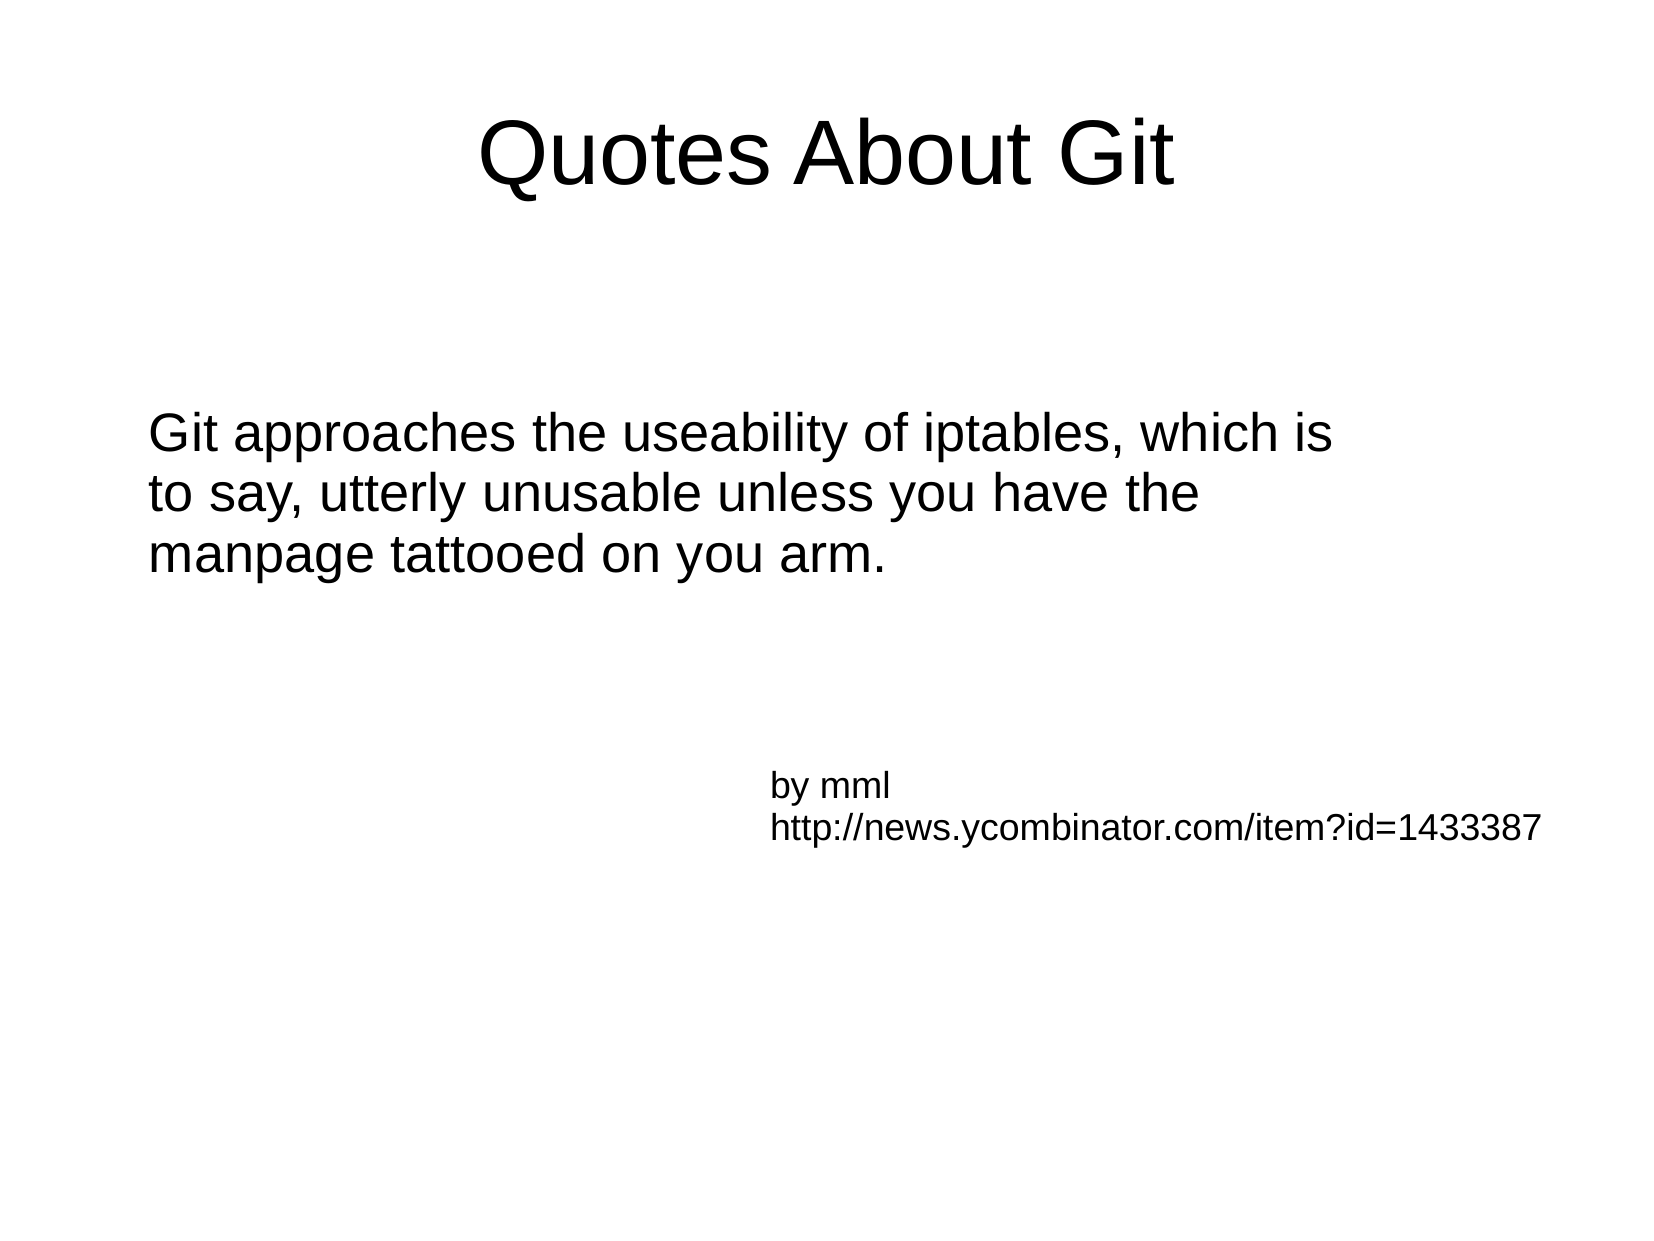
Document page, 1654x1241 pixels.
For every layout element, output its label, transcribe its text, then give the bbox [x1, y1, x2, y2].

title Quotes About Git [82, 49, 1571, 257]
text_box Git approaches the useability of iptables, which is to say, utterly unusable unless you have the manpage tattooed on you arm. [134, 394, 1347, 597]
text_box by mml http://news.ycombinator.com/item?id=1433387 [755, 757, 1560, 859]
